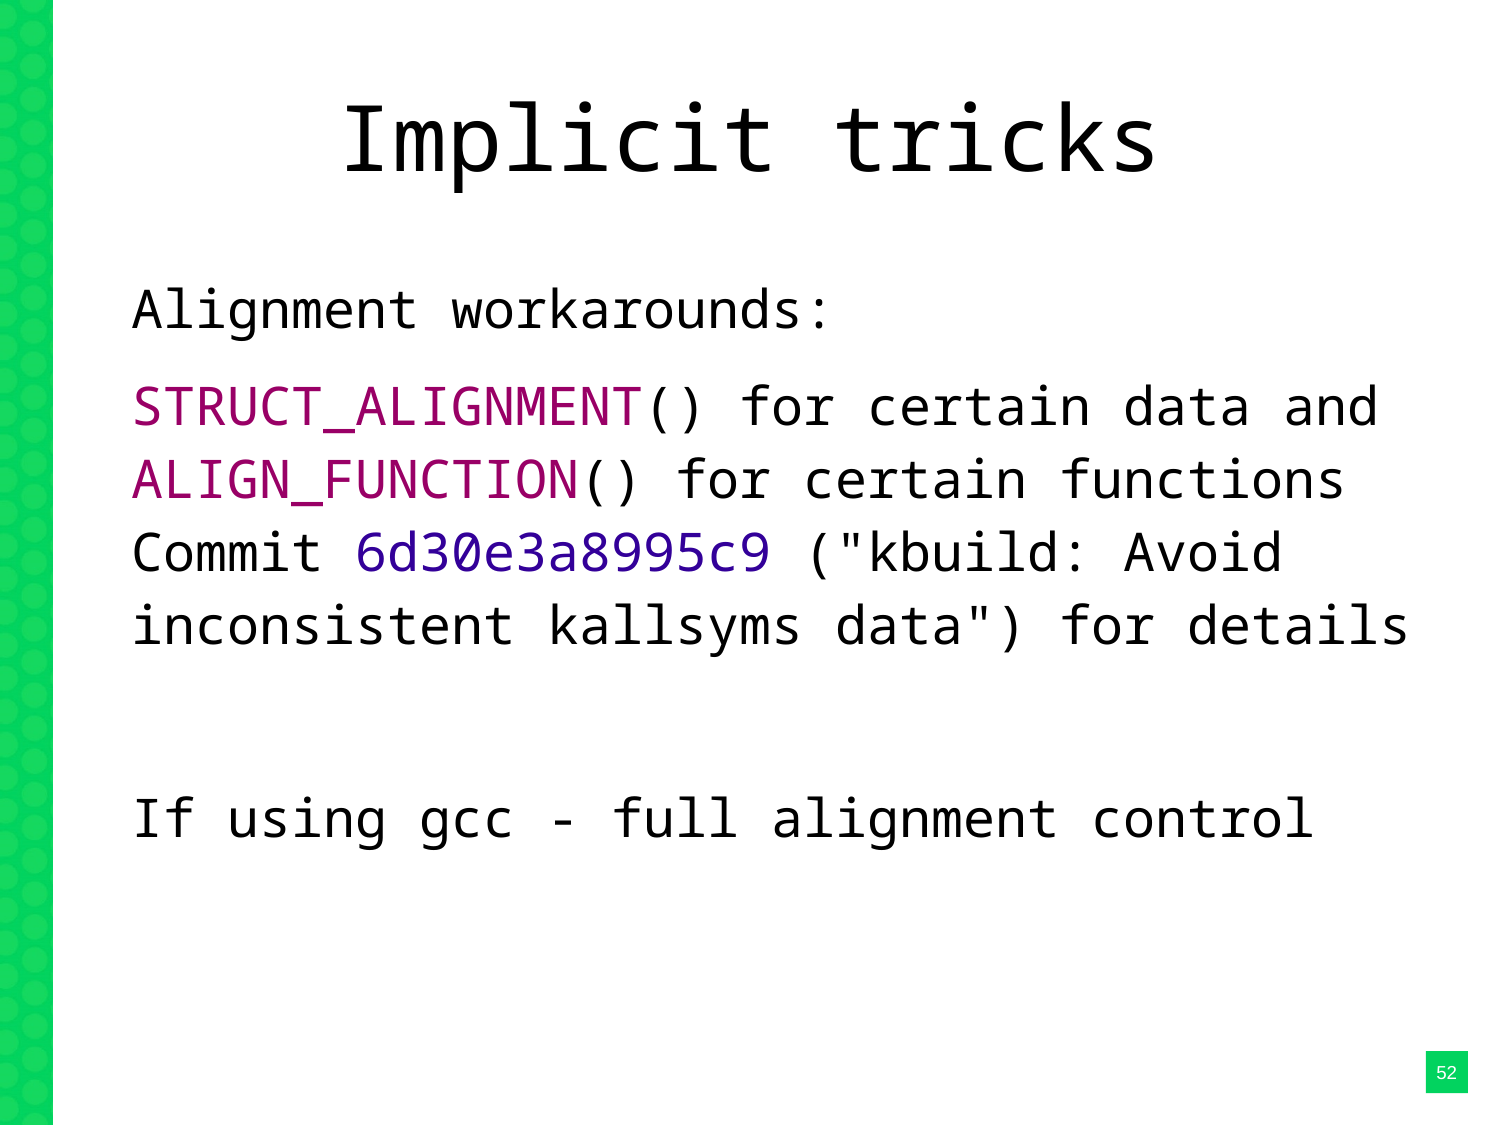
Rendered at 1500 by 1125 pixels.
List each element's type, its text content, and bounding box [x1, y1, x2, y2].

text_box <number> [1425, 1051, 1468, 1094]
list Alignment workarounds: STRUCT_ALIGNMENT() for certain data and ALIGN_FUNCTION() for certain functions Commit 6d30e3a8995c9 ("kbuild: Avoid inconsistent kallsyms data") for details If using gcc - full alignment control [75, 271, 1426, 924]
title Implicit tricks [75, 42, 1426, 229]
picture [0, 0, 53, 1125]
